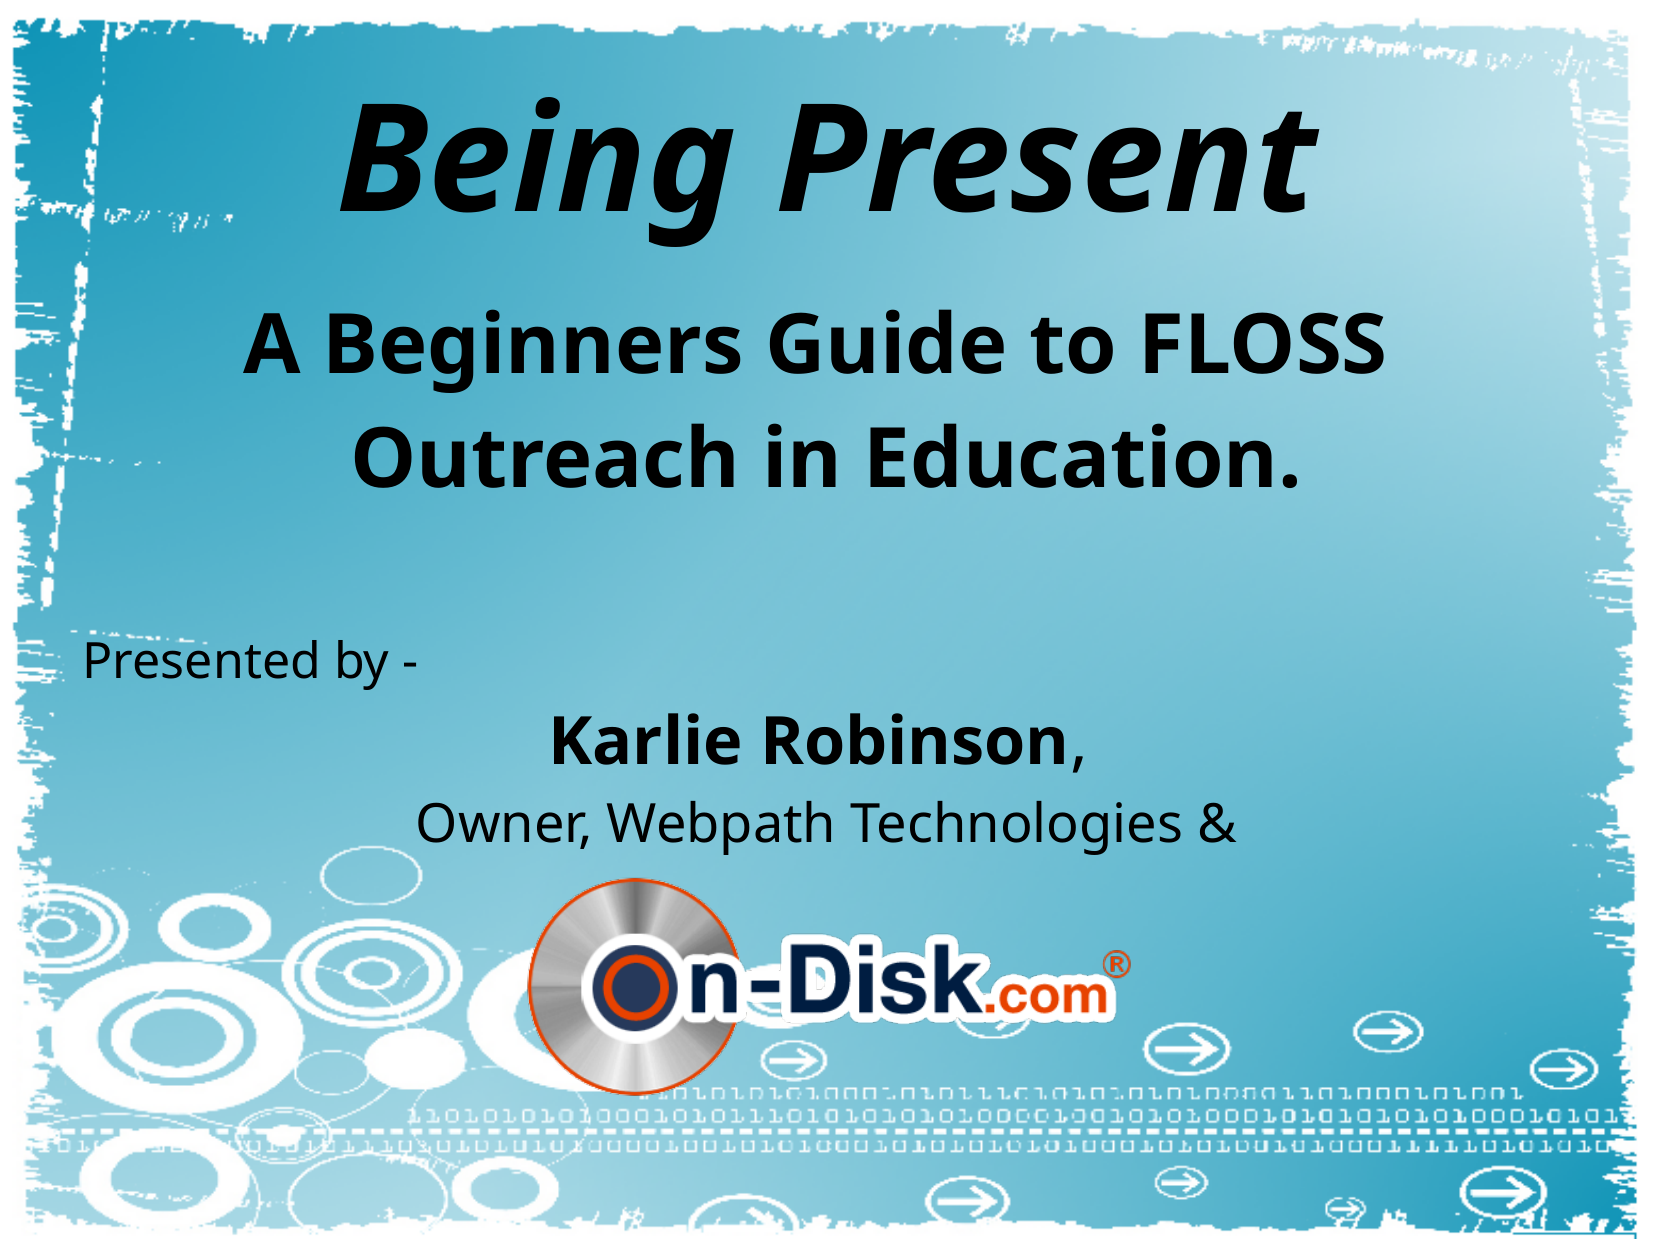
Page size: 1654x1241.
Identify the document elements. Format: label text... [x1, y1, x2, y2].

subtitle A Beginners Guide to FLOSS Outreach in Education. Presented by - Karlie Robinson, Owner, Webpath Technologies & [82, 297, 1571, 1193]
picture [1, 1, 1652, 1239]
title Being Present [82, 56, 1571, 250]
